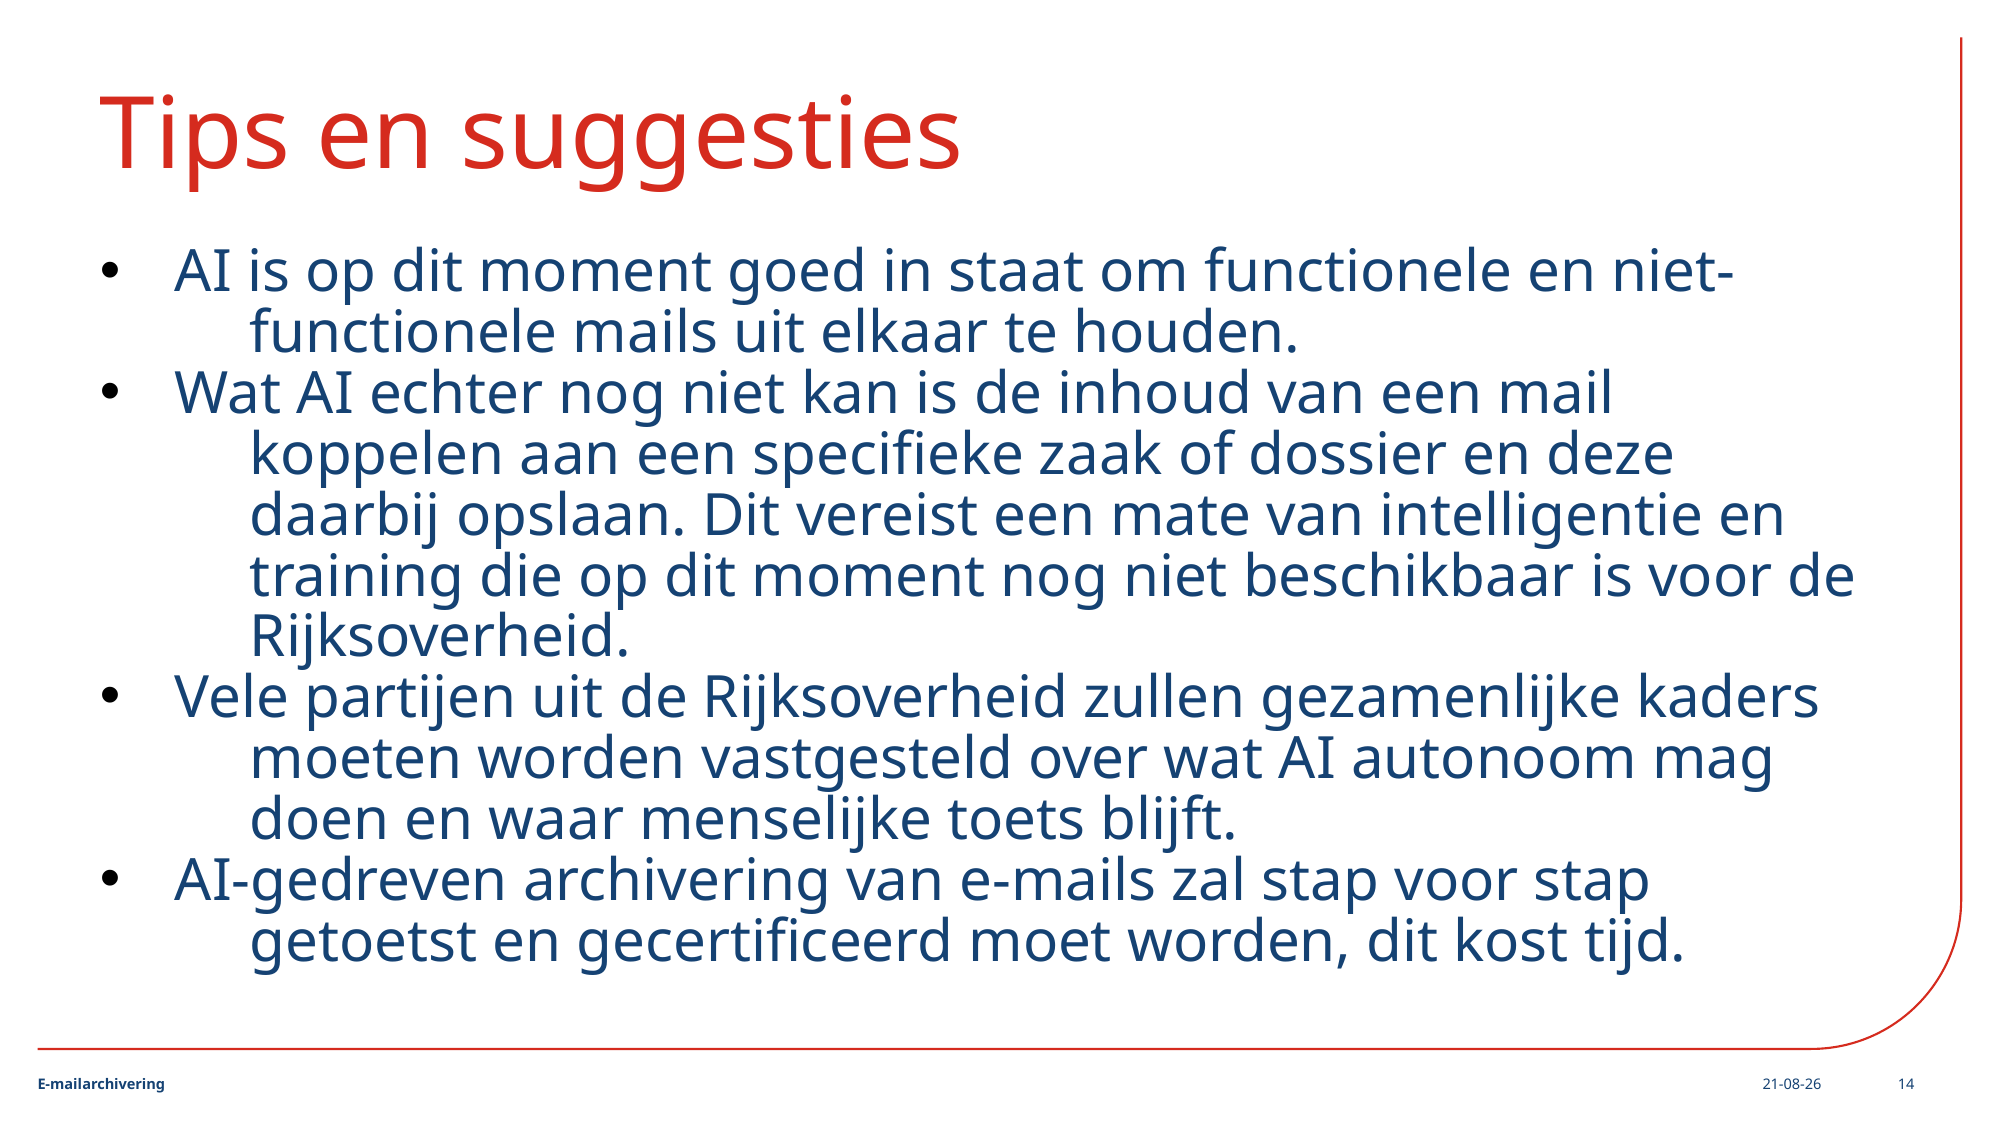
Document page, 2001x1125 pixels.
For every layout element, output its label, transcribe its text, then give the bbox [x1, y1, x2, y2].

text_box AI is op dit moment goed in staat om functionele en niet-functionele mails uit elkaar te houden. Wat AI echter nog niet kan is de inhoud van een mail koppelen aan een specifieke zaak of dossier en deze daarbij opslaan. Dit vereist een mate van intelligentie en training die op dit moment nog niet beschikbaar is voor de Rijksoverheid. Vele partijen uit de Rijksoverheid zullen gezamenlijke kaders moeten worden vastgesteld over wat AI autonoom mag doen en waar menselijke toets blijft. AI-gedreven archivering van e-mails zal stap voor stap getoetst en gecertificeerd moet worden, dit kost tijd. [99, 243, 1876, 979]
title Tips en suggesties [99, 85, 1876, 204]
text_box 17 maart 2026 [1762, 1074, 1888, 1117]
text_box 14 [1897, 1074, 1963, 1117]
